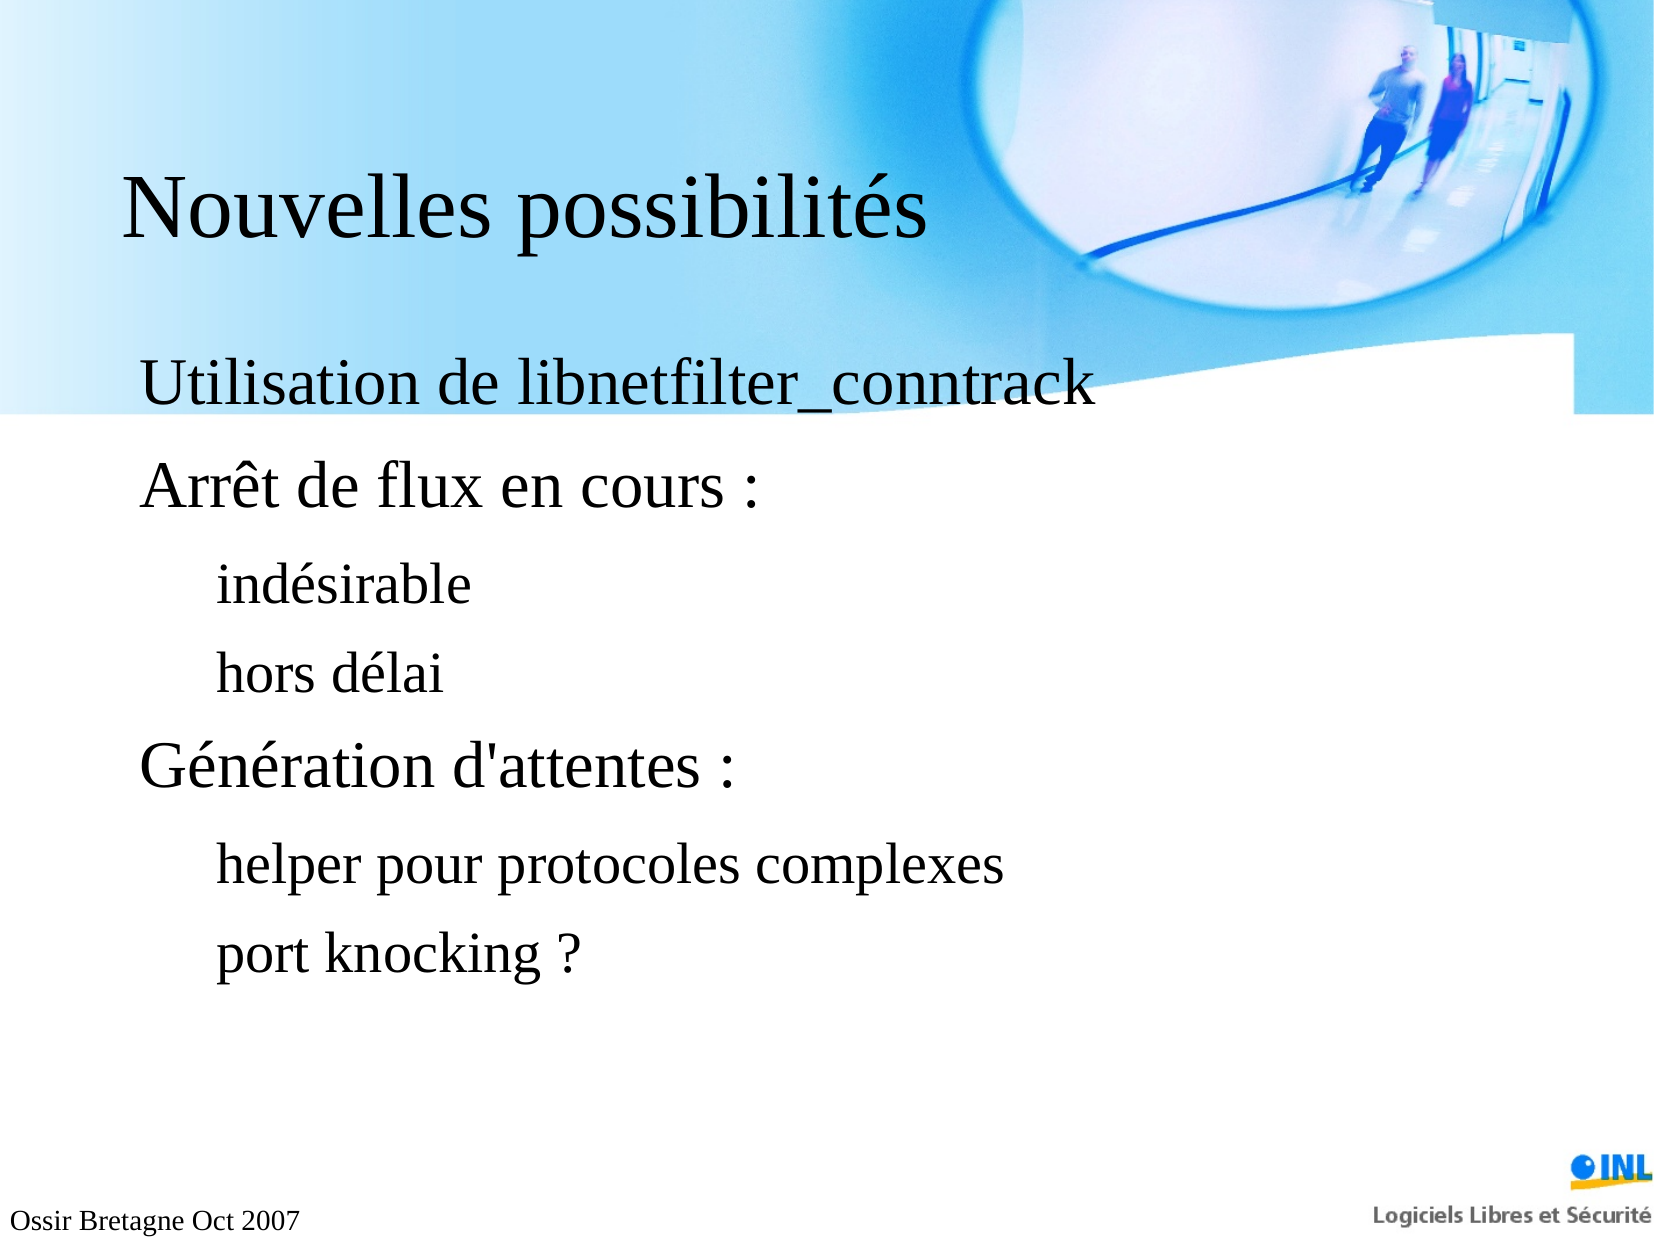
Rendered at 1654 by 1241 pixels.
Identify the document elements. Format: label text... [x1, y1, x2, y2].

picture [0, 0, 1654, 1241]
title Nouvelles possibilités [121, 102, 1534, 311]
list Utilisation de libnetfilter_conntrack Arrêt de flux en cours : indésirable hors délai Génération d'attentes : helper pour protocoles complexes port knocking ? [121, 344, 1534, 1127]
